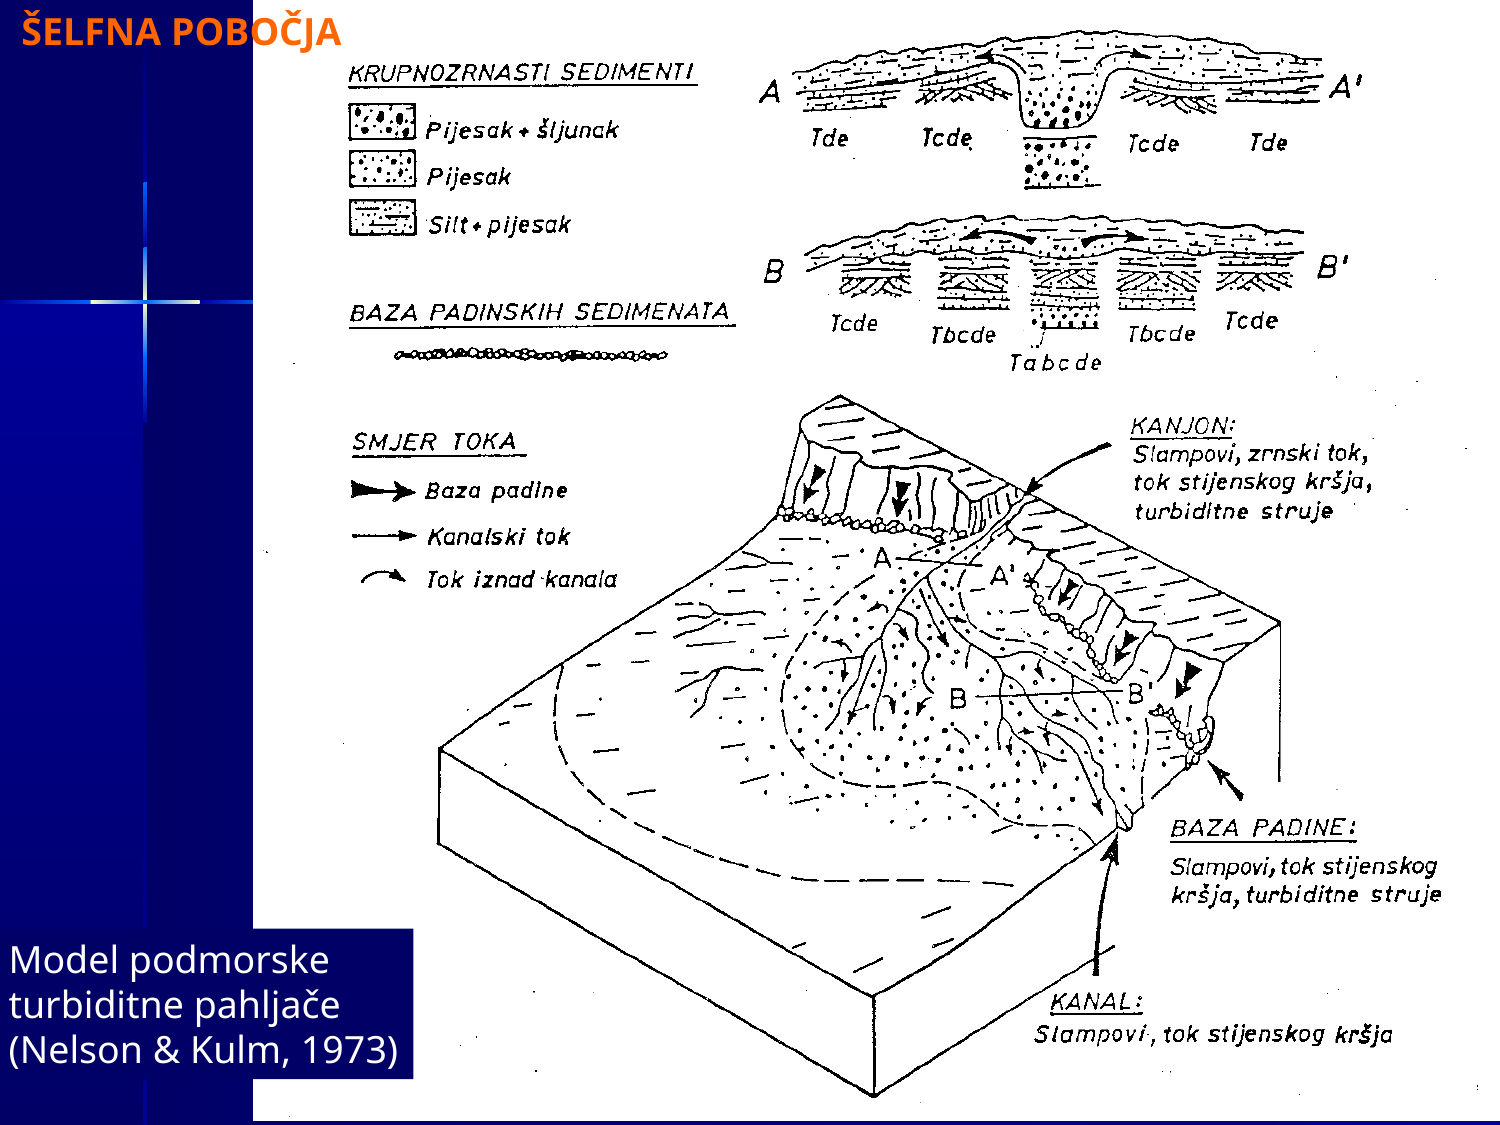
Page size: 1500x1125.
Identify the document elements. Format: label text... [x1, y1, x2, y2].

picture [253, 0, 1500, 1121]
text_box Model podmorske turbiditne pahljače (Nelson & Kulm, 1973) [0, 928, 414, 1080]
text_box ŠELFNA POBOČJA [6, 0, 357, 61]
